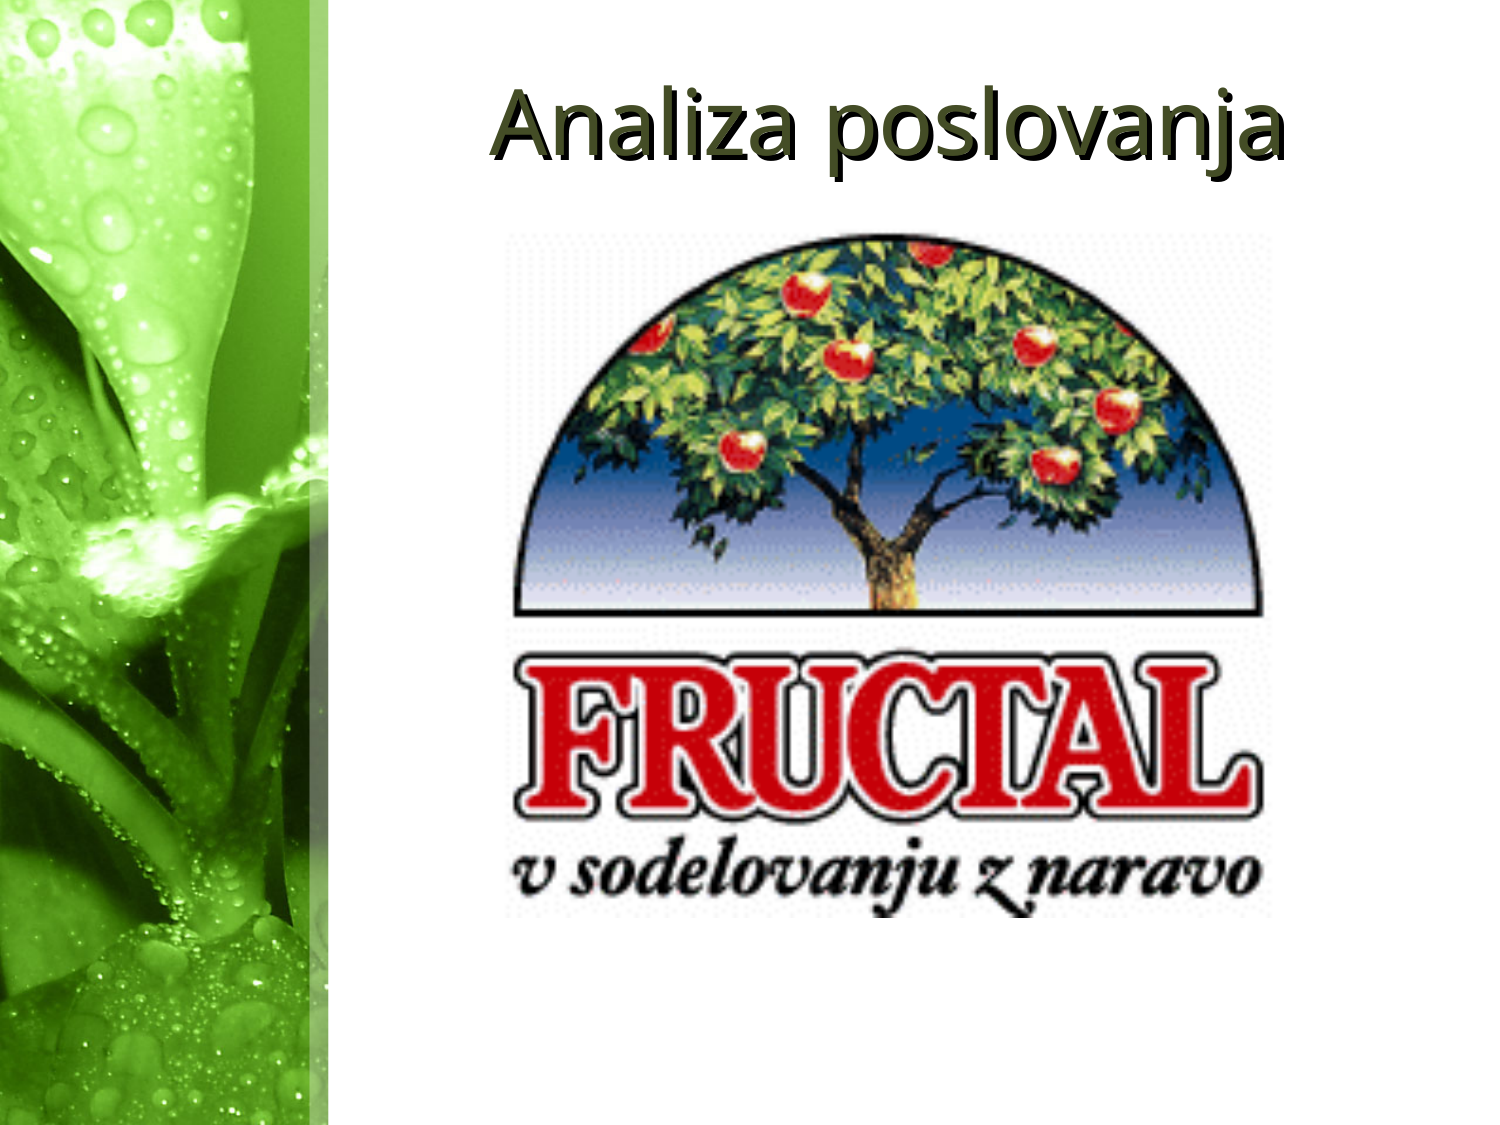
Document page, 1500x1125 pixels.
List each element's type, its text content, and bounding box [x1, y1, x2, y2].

picture [0, 0, 1500, 1125]
text_box Analiza poslovanja [339, 37, 1438, 201]
